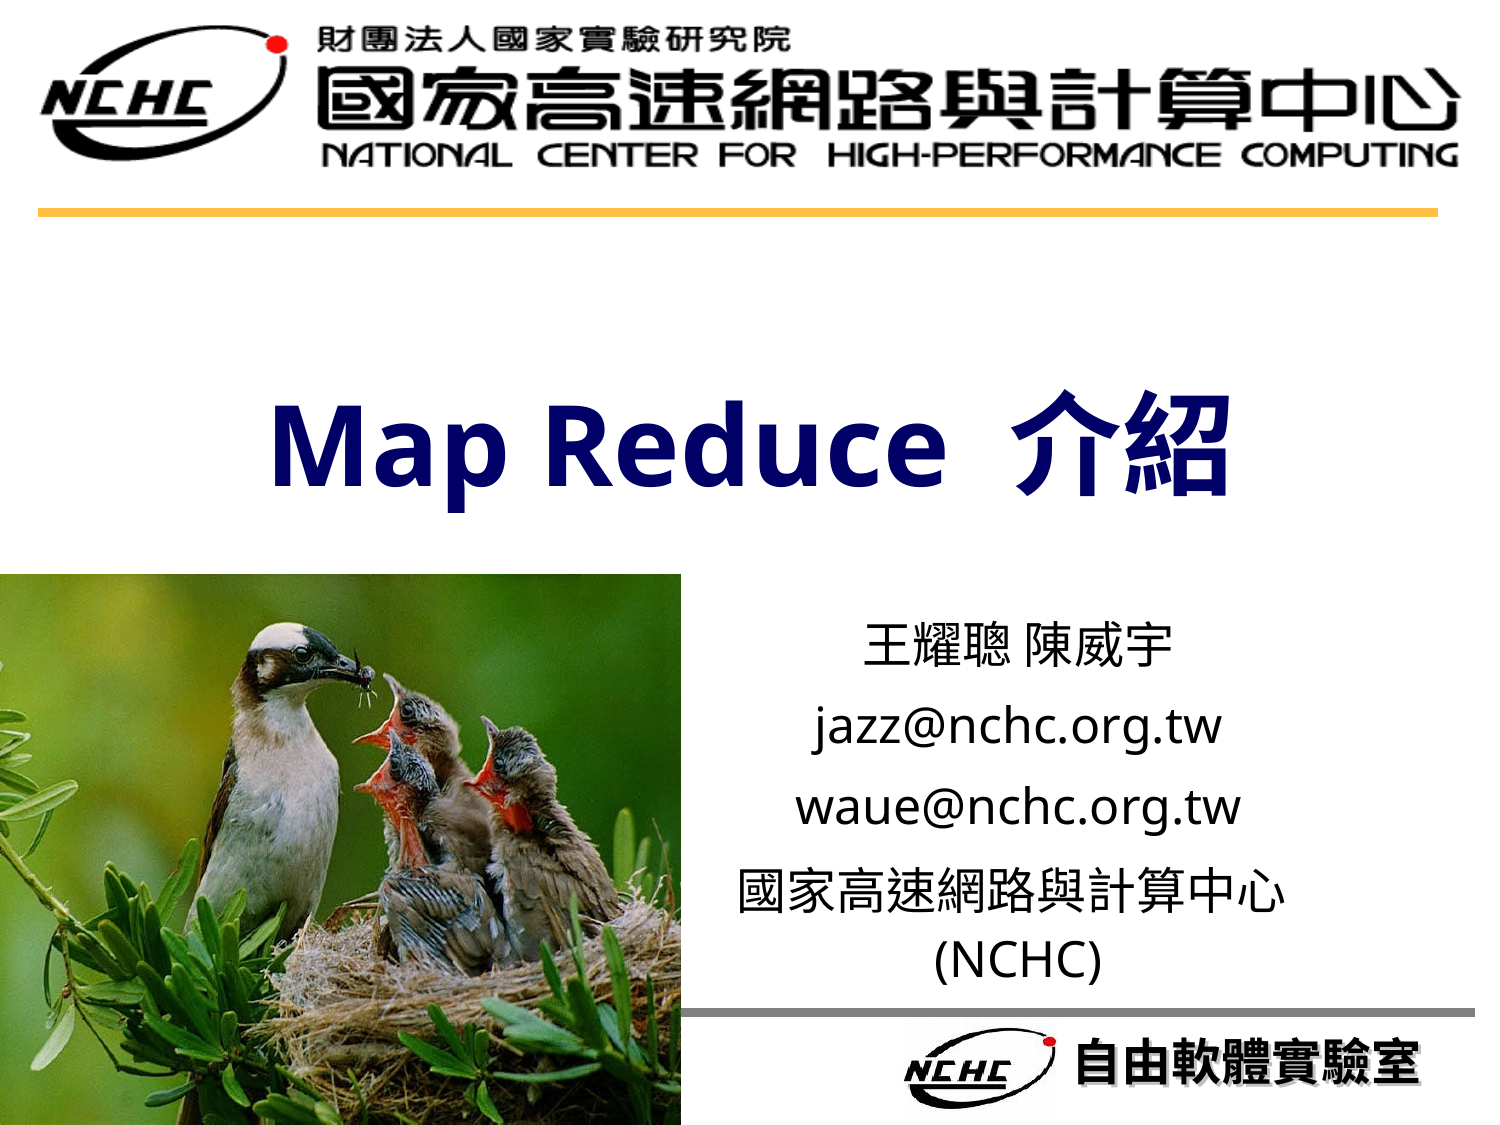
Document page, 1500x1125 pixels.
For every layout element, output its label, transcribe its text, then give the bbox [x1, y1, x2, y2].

picture [0, 574, 681, 1125]
picture [903, 1017, 1058, 1125]
title Map Reduce 介紹 [112, 299, 1388, 576]
text_box 王耀聰 陳威宇 jazz@nchc.org.tw waue@nchc.org.tw 國家高速網路與計算中心(NCHC) [714, 597, 1323, 973]
text_box <編號> [1074, 1024, 1426, 1103]
